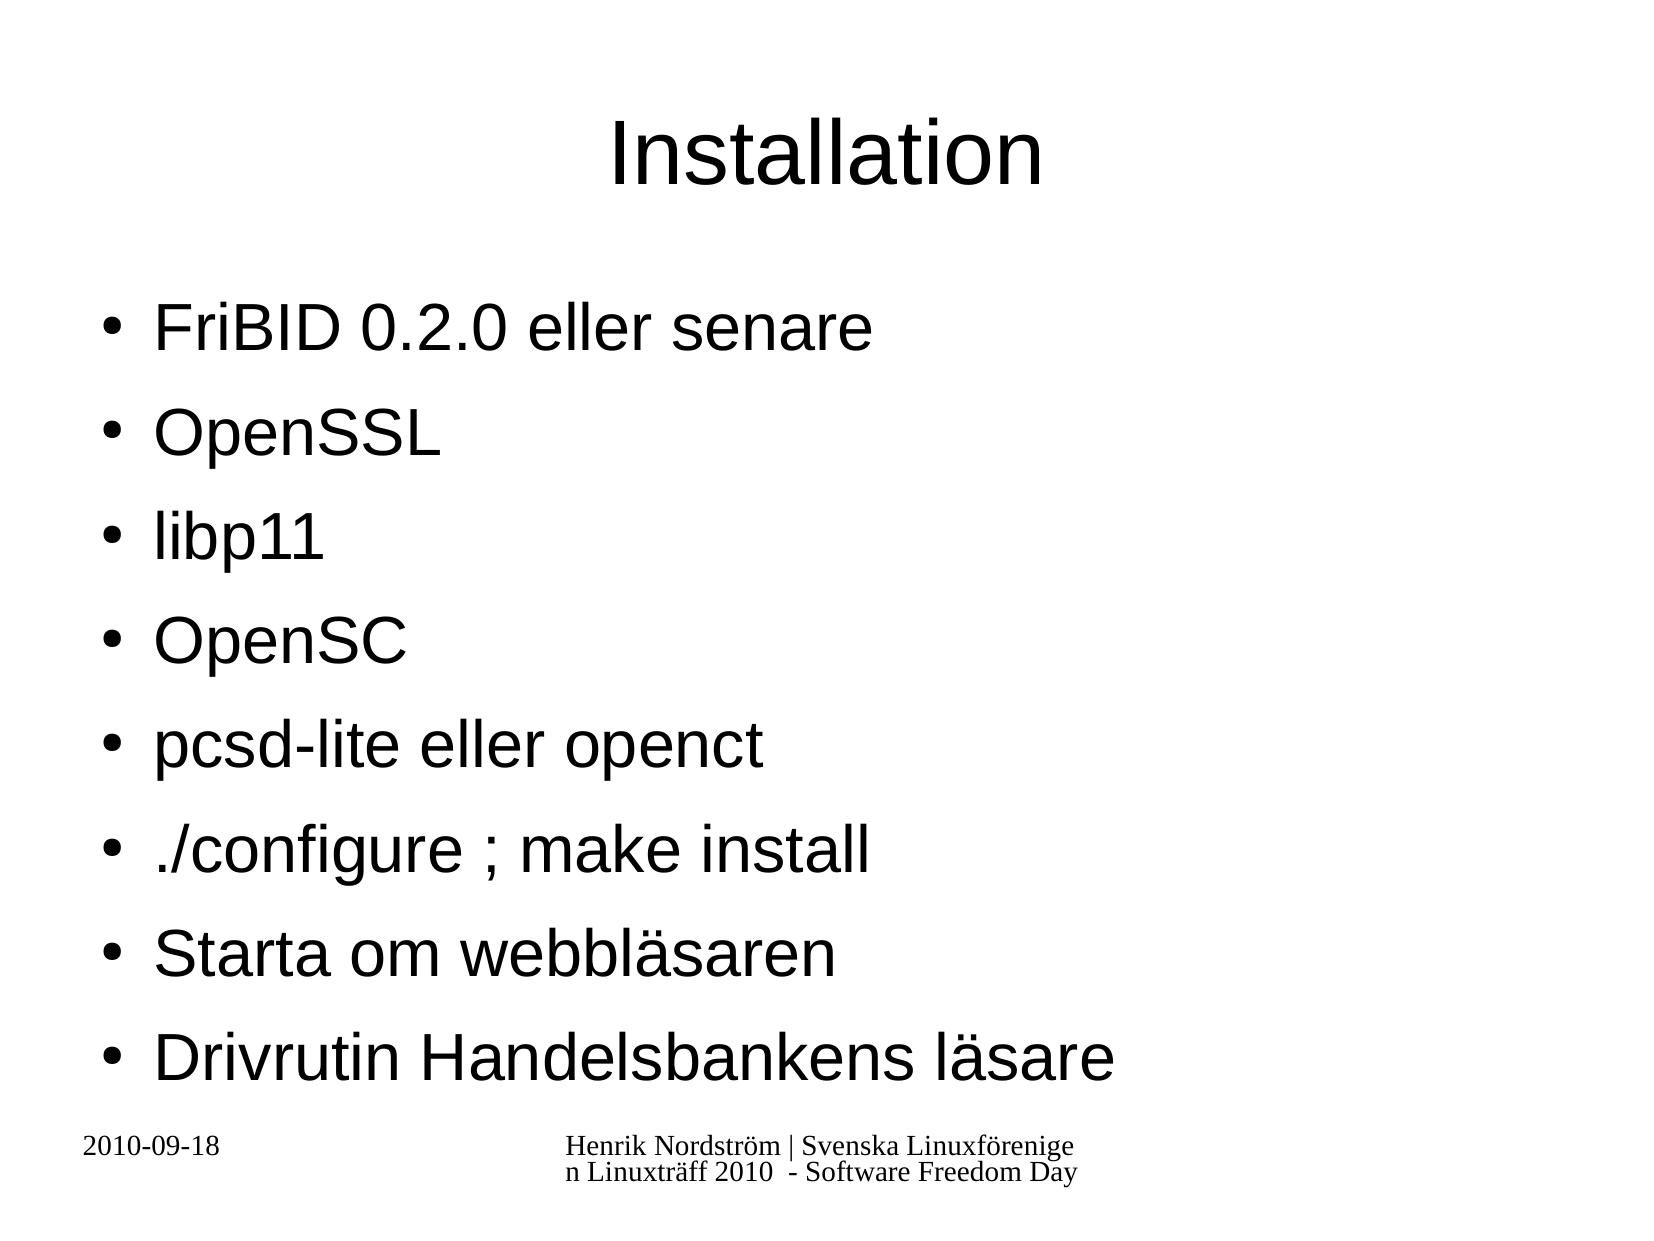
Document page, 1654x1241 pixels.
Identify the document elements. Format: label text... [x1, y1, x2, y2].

title Installation [82, 56, 1571, 250]
list FriBID 0.2.0 eller senare OpenSSL libp11 OpenSC pcsd-lite eller openct ./configure ; make install Starta om webbläsaren Drivrutin Handelsbankens läsare [82, 290, 1571, 1096]
